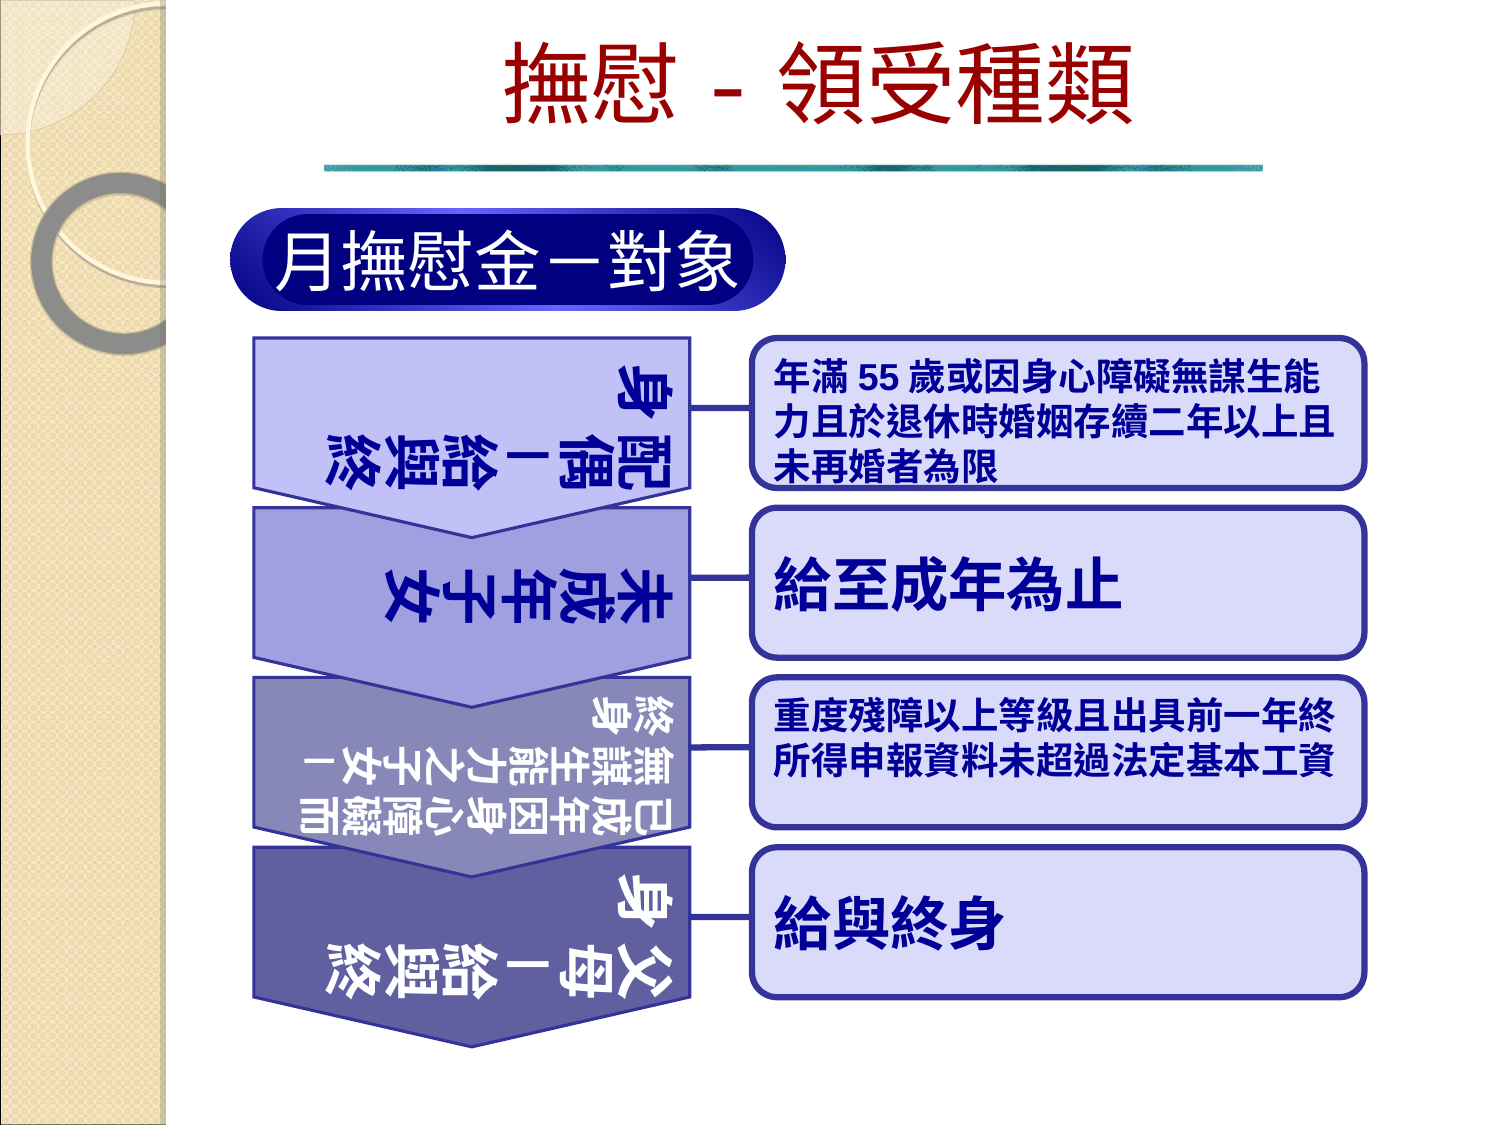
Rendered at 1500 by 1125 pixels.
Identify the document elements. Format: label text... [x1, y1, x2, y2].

text_box 未成年子女 [253, 507, 690, 708]
picture [324, 160, 1263, 177]
text_box 年滿55歲或因身心障礙無謀生能力且於退休時婚姻存續二年以上且未再婚者為限 [751, 338, 1365, 488]
text_box 月撫慰金－對象 [262, 214, 754, 305]
text_box 給至成年為止 [751, 507, 1365, 658]
text_box [230, 208, 786, 311]
text_box 配偶－給與終身 [253, 338, 690, 538]
text_box 給與終身 [751, 847, 1365, 998]
text_box 父母－給與終身 [253, 847, 690, 1047]
text_box 已成年因身心障礙而無謀生能力之子女－終身 [253, 677, 690, 877]
title 撫慰-領受種類 [210, 0, 1426, 165]
text_box 重度殘障以上等級且出具前一年終所得申報資料未超過法定基本工資 [751, 677, 1365, 828]
